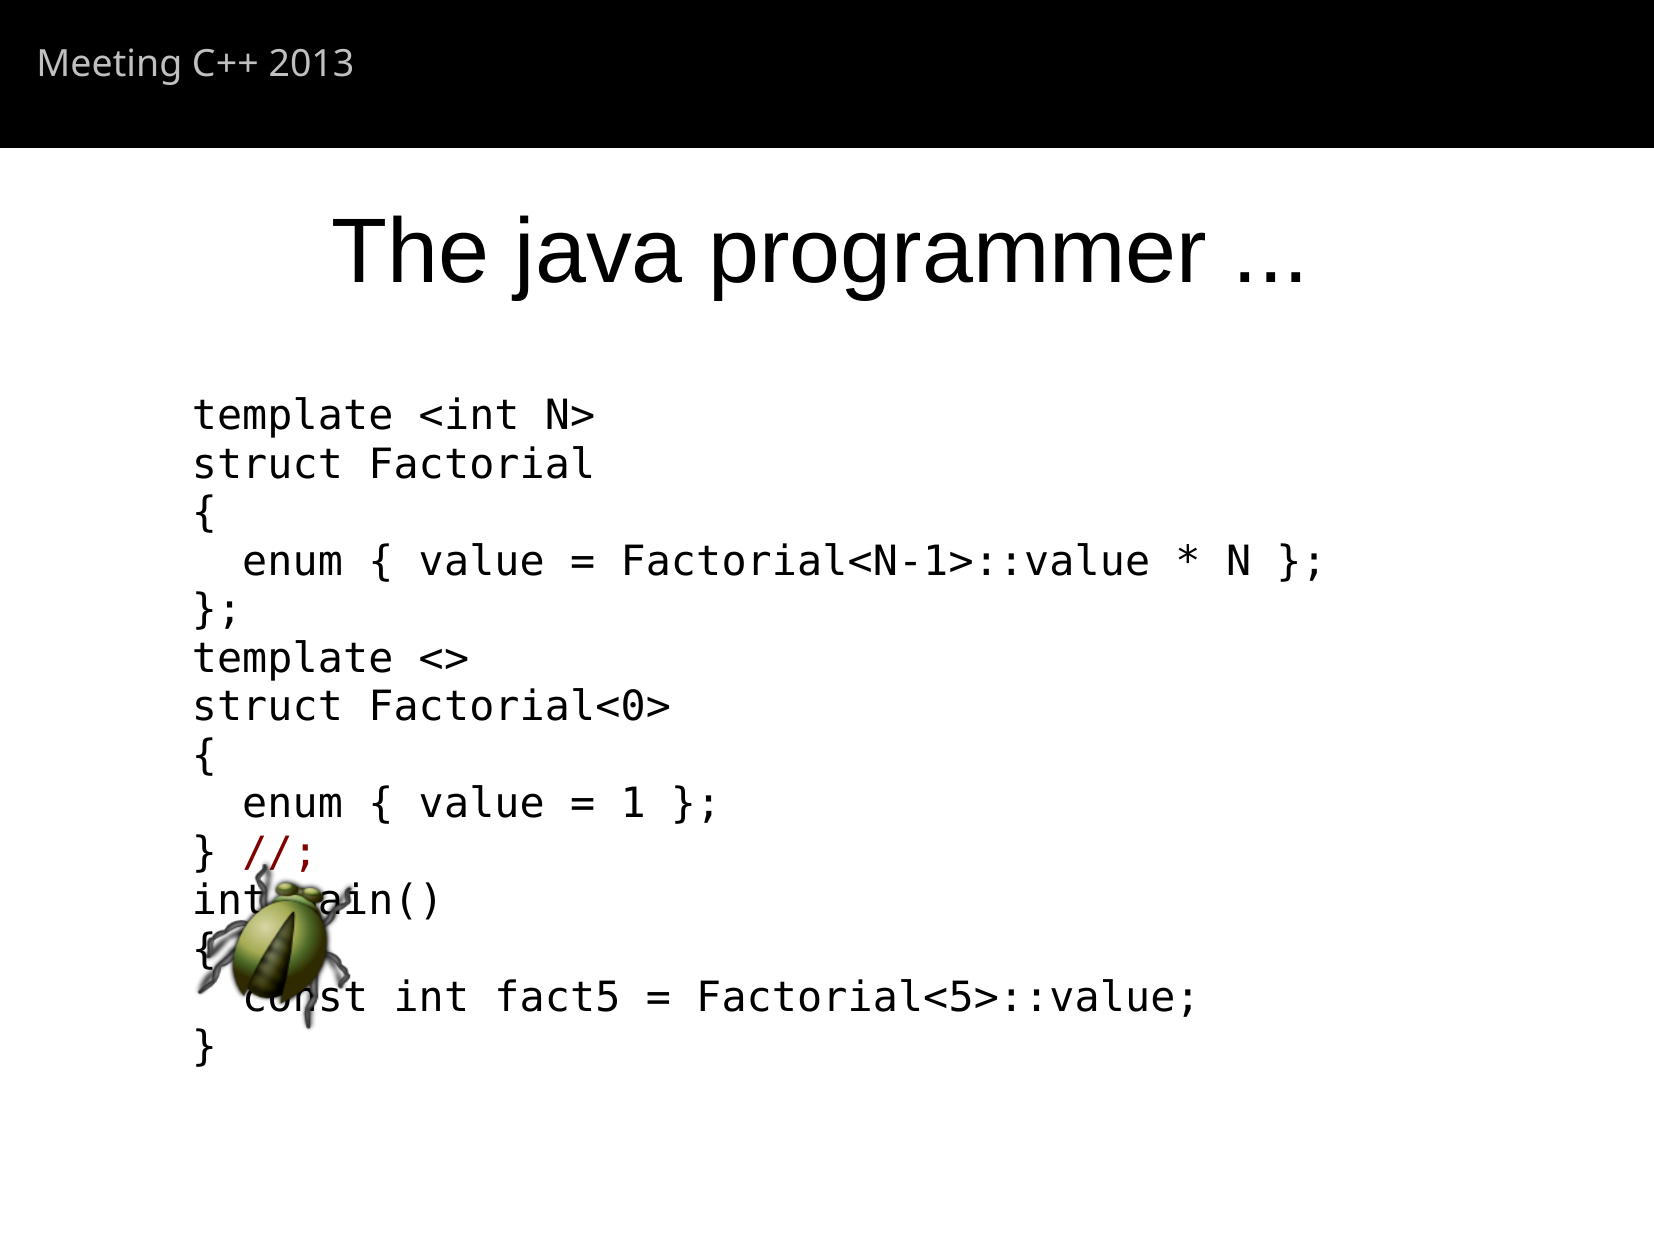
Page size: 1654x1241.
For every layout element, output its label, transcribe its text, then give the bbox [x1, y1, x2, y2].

text_box template <int N> struct Factorial { enum { value = Factorial<N-1>::value * N }; }; template <> struct Factorial<0> { enum { value = 1 }; } //; int main() { const int fact5 = Factorial<5>::value; } [177, 383, 1344, 1078]
picture [177, 856, 377, 1034]
title The java programmer ... [76, 147, 1565, 355]
